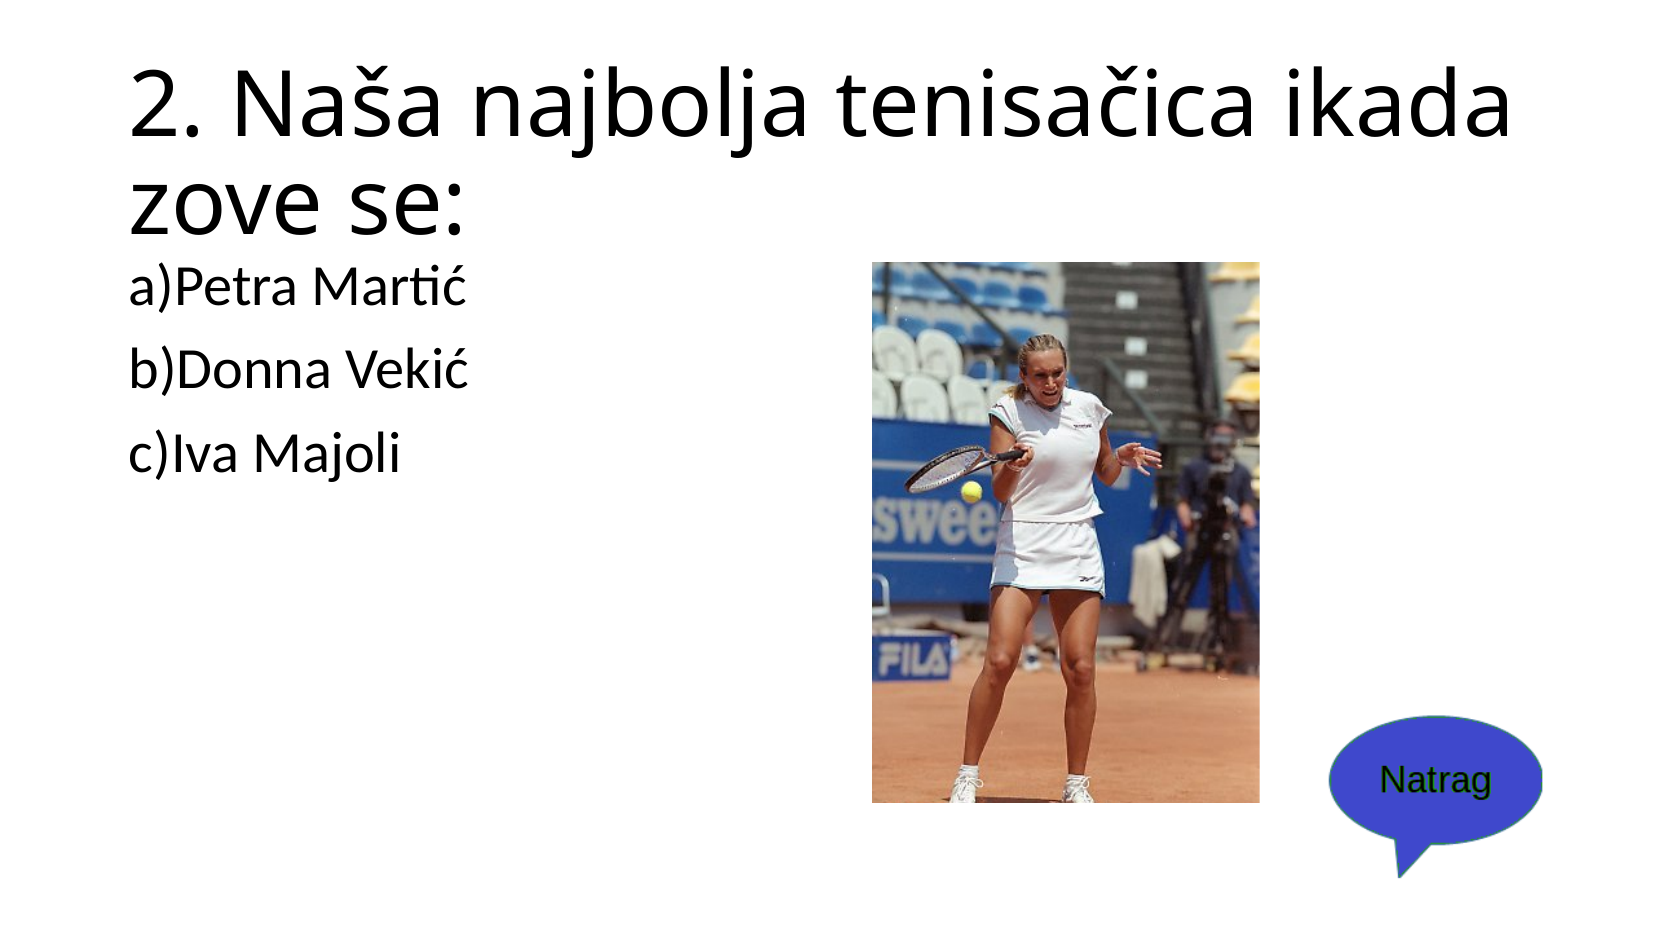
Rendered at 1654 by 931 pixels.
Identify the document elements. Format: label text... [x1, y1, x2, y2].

picture [872, 262, 1260, 803]
picture [1290, 708, 1560, 887]
title 2. Naša najbolja tenisačica ikada zove se: [113, 49, 1540, 230]
list Petra Martić Donna Vekić Iva Majoli [113, 247, 549, 494]
